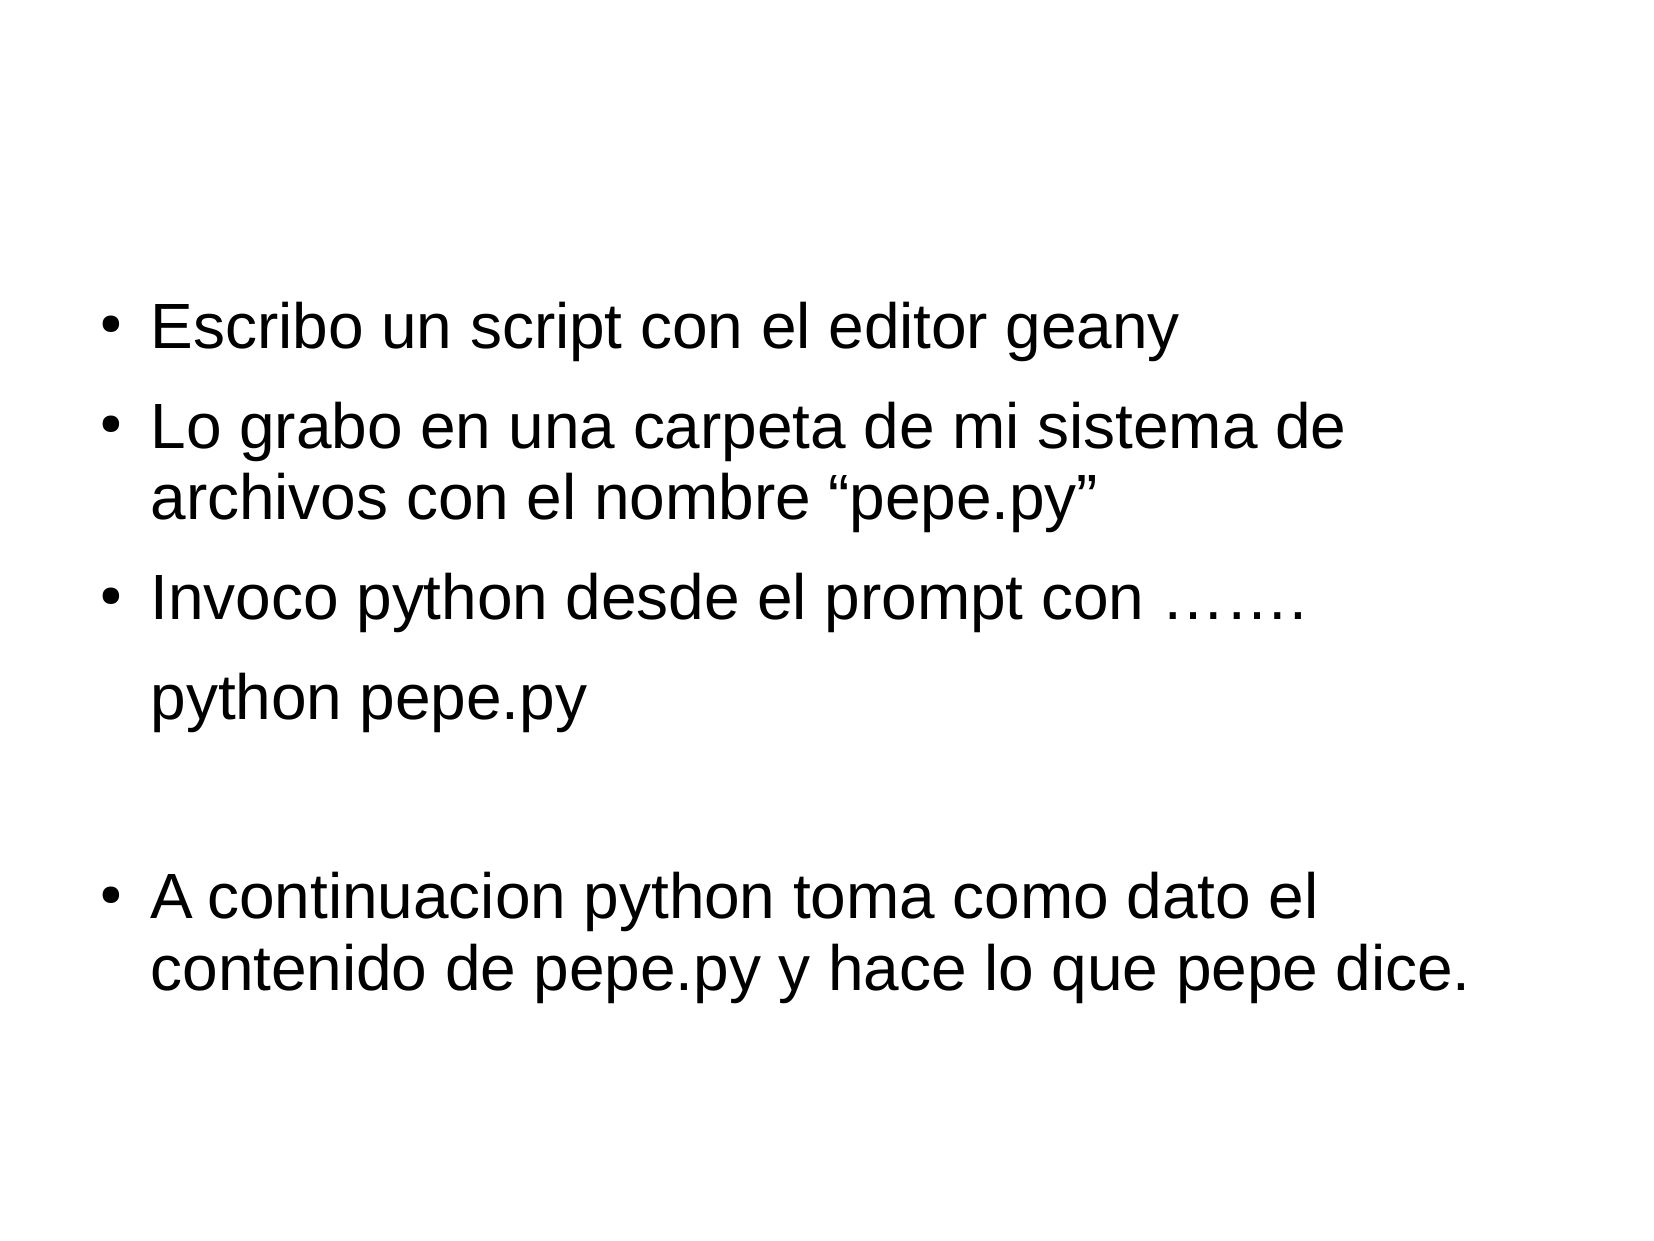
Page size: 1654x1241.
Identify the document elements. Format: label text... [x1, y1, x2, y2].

list Escribo un script con el editor geany Lo grabo en una carpeta de mi sistema de archivos con el nombre “pepe.py” Invoco python desde el prompt con ……. python pepe.py A continuacion python toma como dato el contenido de pepe.py y hace lo que pepe dice. [82, 290, 1571, 1010]
